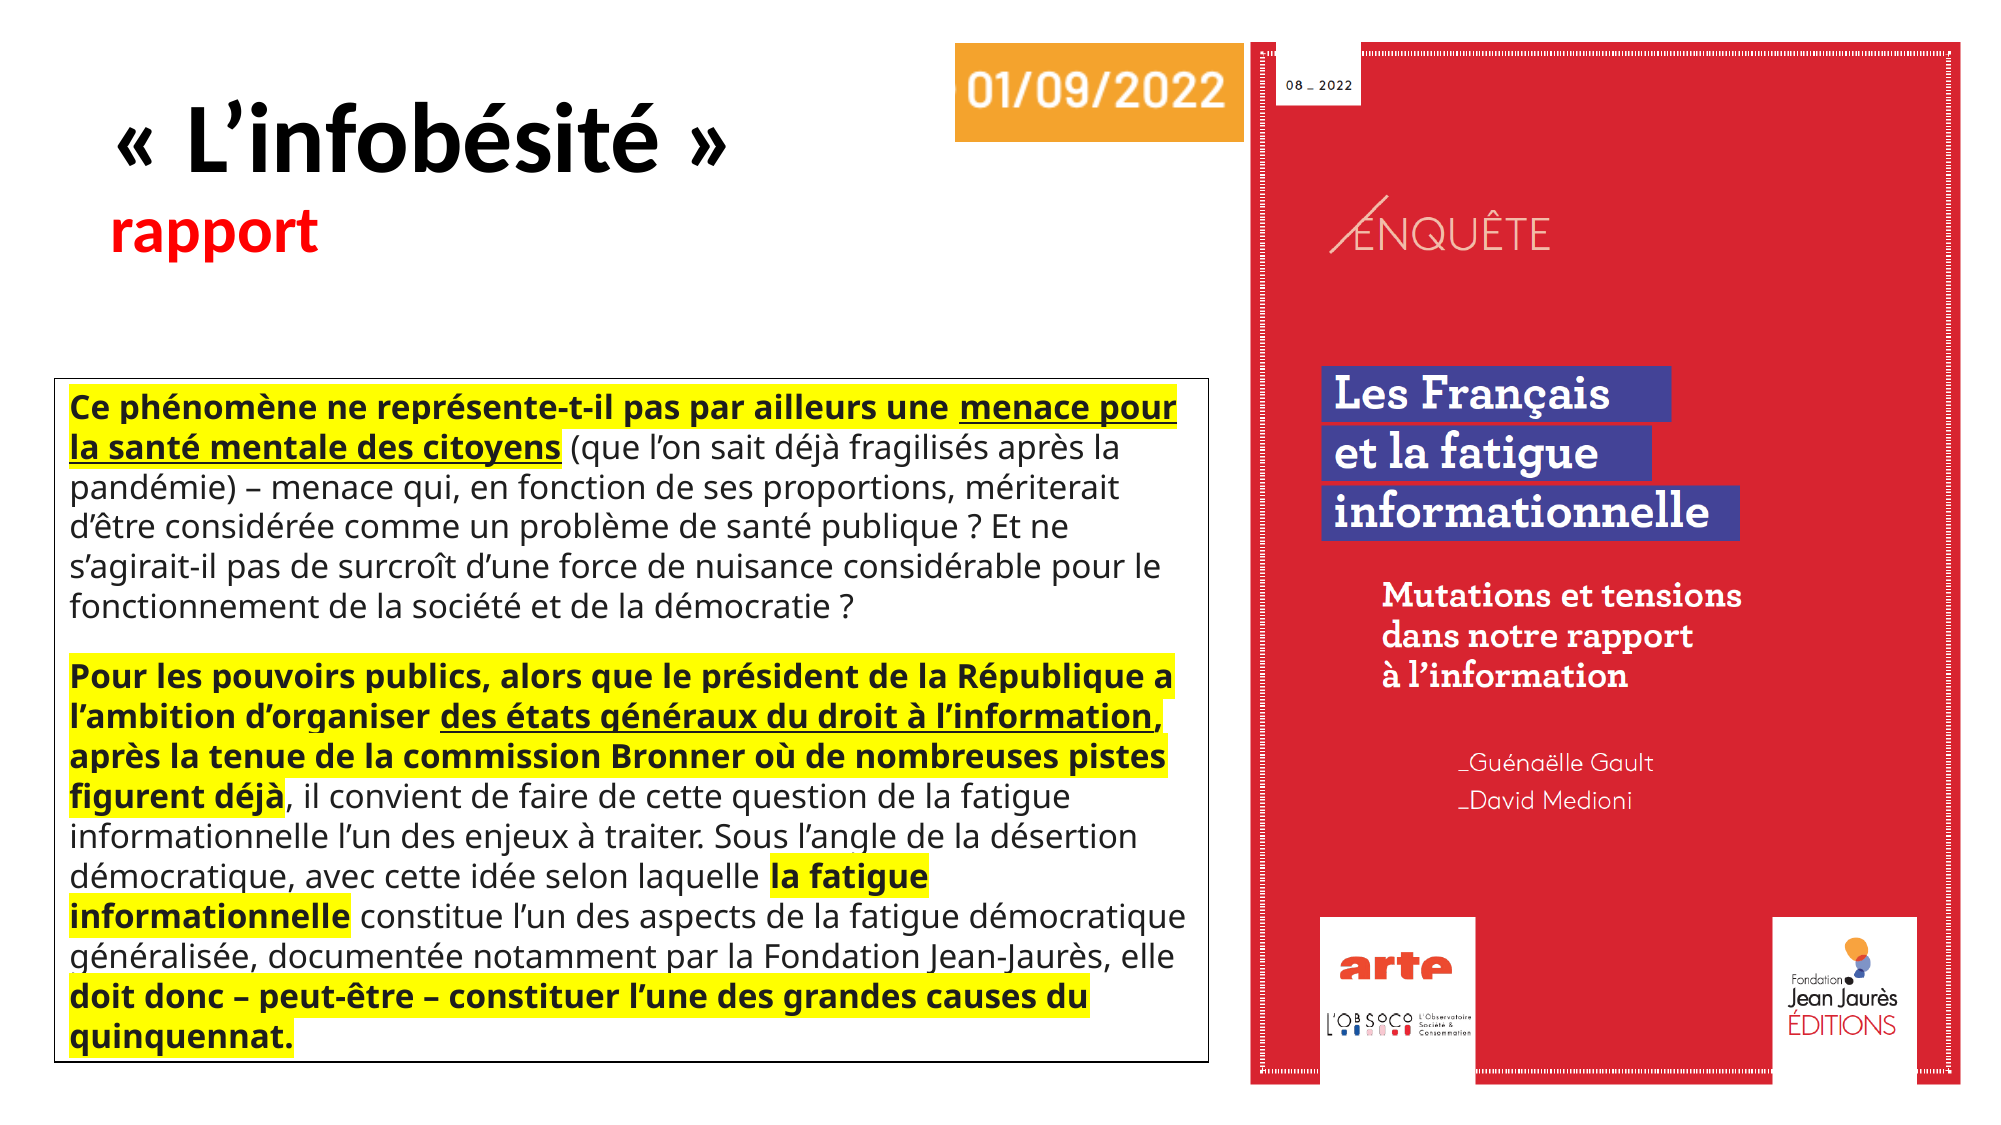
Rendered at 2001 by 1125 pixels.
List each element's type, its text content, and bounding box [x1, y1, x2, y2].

text_box Ce phénomène ne représente-t-il pas par ailleurs une menace pour la santé mentale des citoyens (que l’on sait déjà fragilisés après la pandémie) – menace qui, en fonction de ses proportions, mériterait d’être considérée comme un problème de santé publique ? Et ne s’agirait-il pas de surcroît d’une force de nuisance considérable pour le fonctionnement de la société et de la démocratie ? Pour les pouvoirs publics, alors que le président de la République a l’ambition d’organiser des états généraux du droit à l’information, après la tenue de la commission Bronner où de nombreuses pistes figurent déjà, il convient de faire de cette question de la fatigue informationnelle l’un des enjeux à traiter. Sous l’angle de la désertion démocratique, avec cette idée selon laquelle la fatigue informationnelle constitue l’un des aspects de la fatigue démocratique généralisée, documentée notamment par la Fondation Jean-Jaurès, elle doit donc – peut-être – constituer l’une des grandes causes du quinquennat. [54, 378, 1209, 1040]
picture [955, 0, 2000, 59]
text_box « L’infobésité » rapport [95, 59, 2000, 294]
picture [1208, 294, 2000, 1125]
